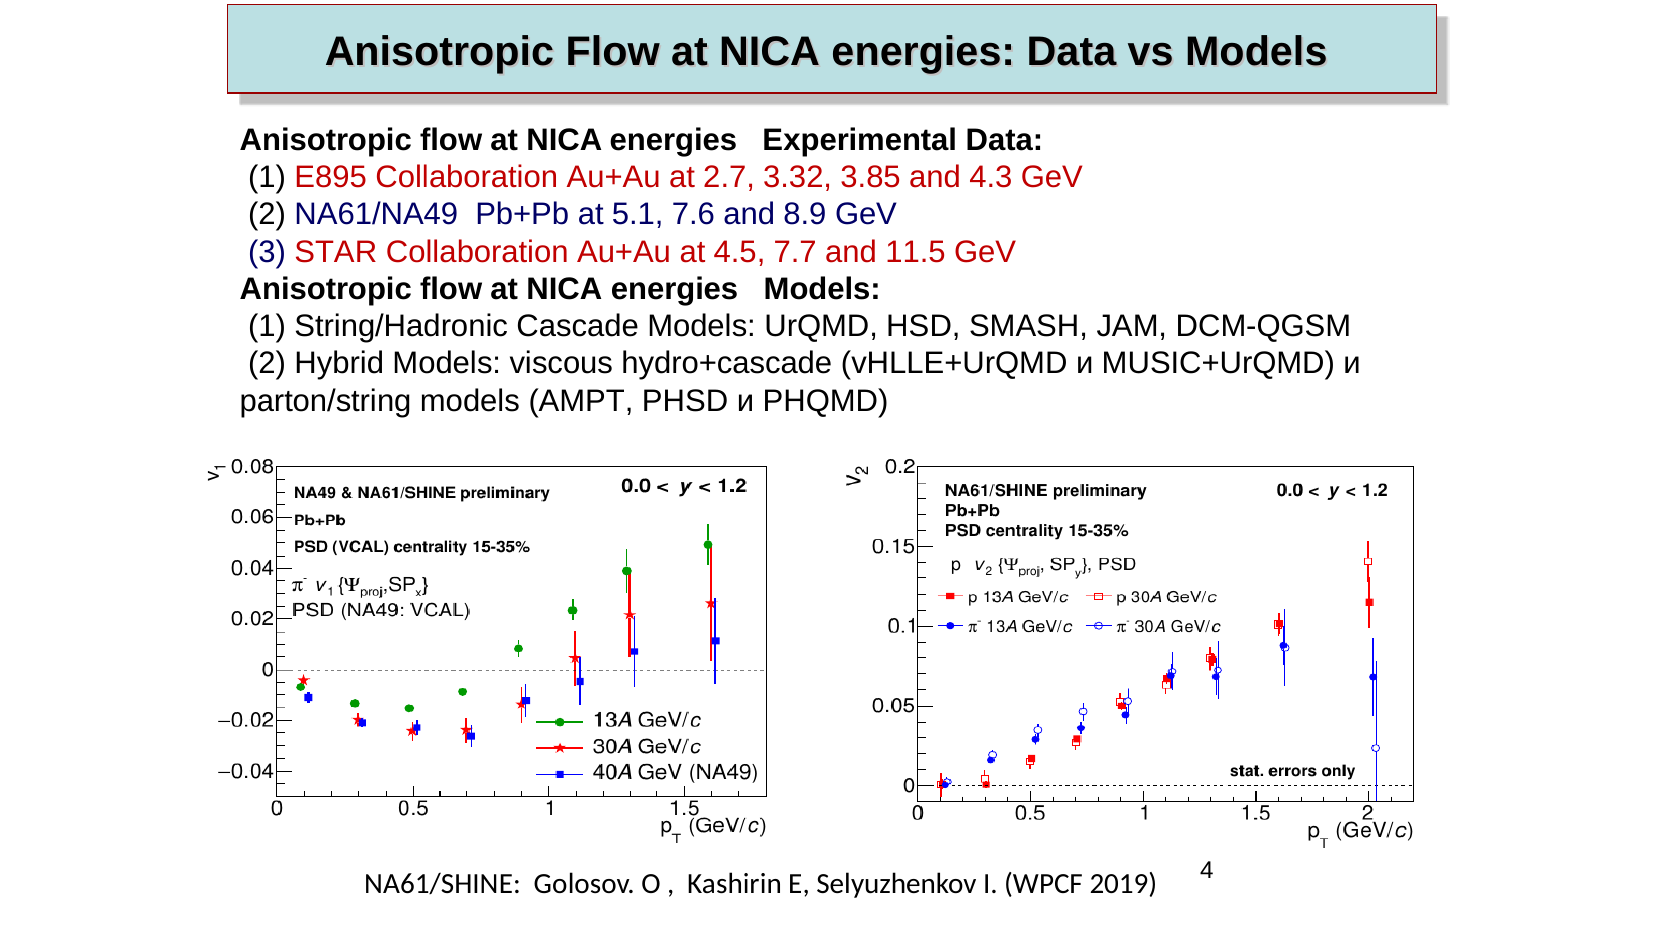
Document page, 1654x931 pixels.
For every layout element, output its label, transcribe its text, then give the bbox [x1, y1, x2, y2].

text_box Anisotropic flow at NICA energies Experimental Data: (1) E895 Collaboration Au+Au at 2.7, 3.32, 3.85 and 4.3 GeV (2) NA61/NA49 Pb+Pb at 5.1, 7.6 and 8.9 GeV (3) STAR Collaboration Au+Au at 4.5, 7.7 and 11.5 GeV Anisotropic flow at NICA energies Models: (1) String/Hadronic Cascade Models: UrQMD, HSD, SMASH, JAM, DCM-QGSM (2) Hybrid Models: viscous hydro+cascade (vHLLE+UrQMD и MUSIC+UrQMD) и parton/string models (AMPT, PHSD и PHQMD) [225, 112, 1429, 425]
title Anisotropic Flow at NICA energies: Data vs Models [227, 4, 1437, 94]
text_box [1185, 847, 1571, 912]
picture [207, 446, 1432, 857]
text_box NA61/SHINE: Golosov. O , Kashirin E, Selyuzhenkov I. (WPCF 2019) [349, 857, 1173, 907]
